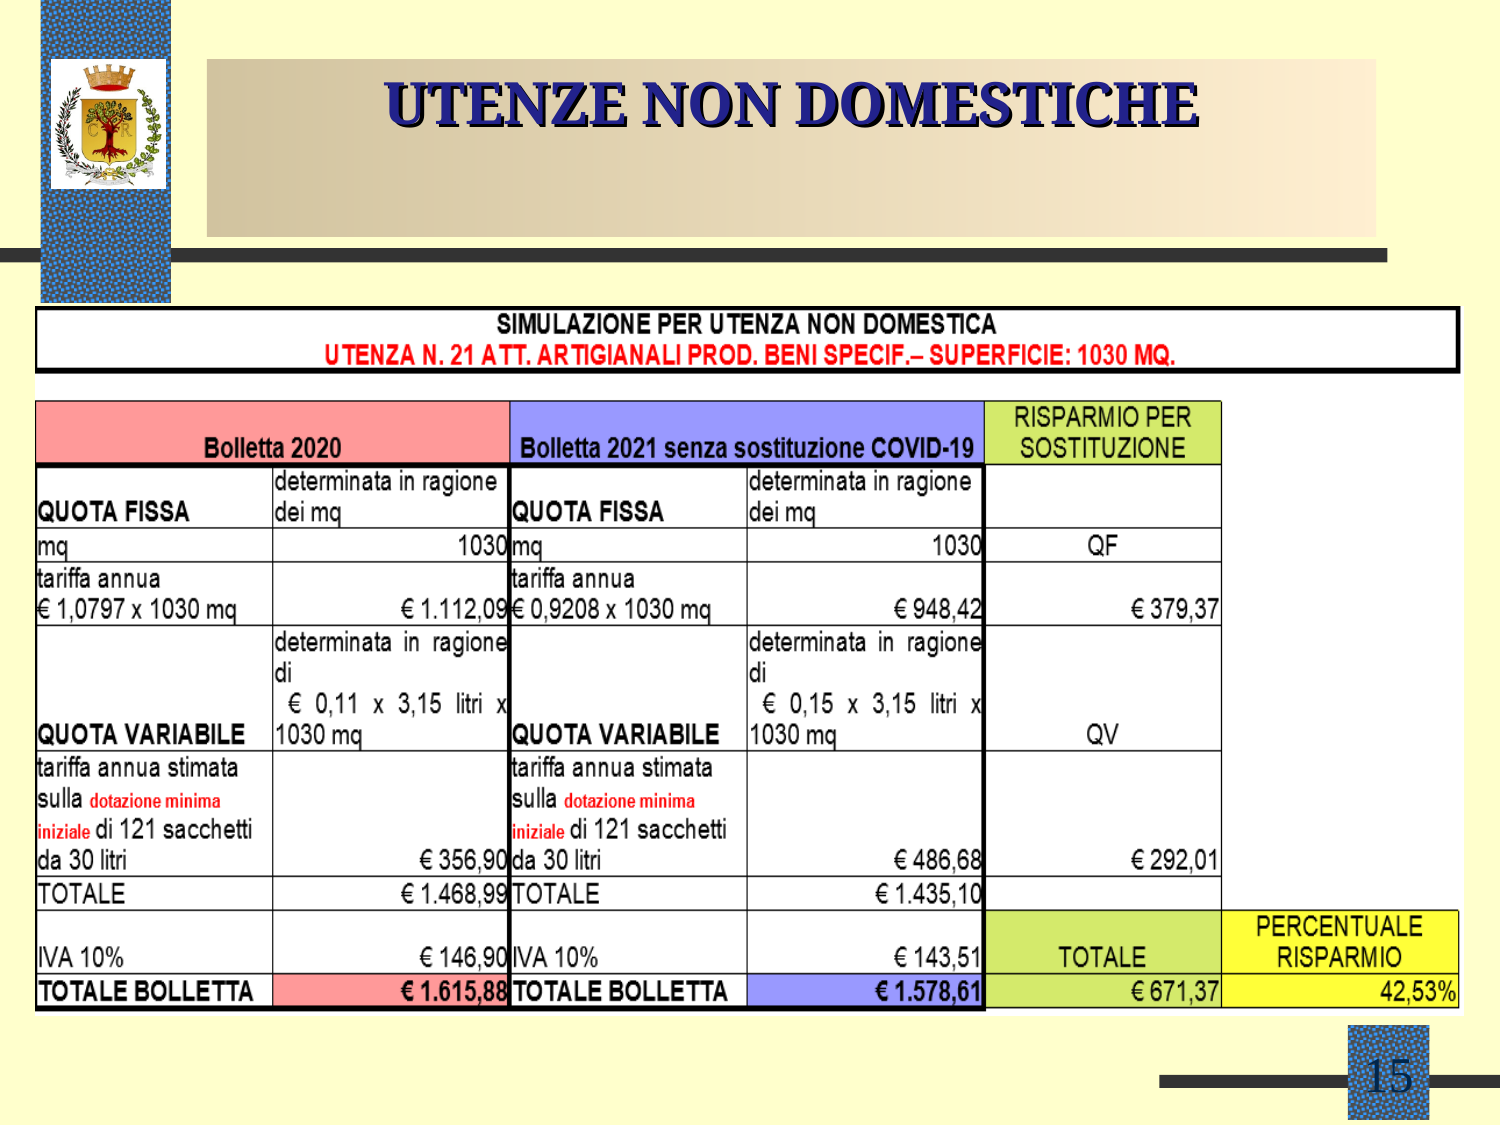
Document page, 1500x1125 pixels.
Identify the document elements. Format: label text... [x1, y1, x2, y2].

text_box <numero> [1347, 1025, 1430, 1120]
picture [35, 306, 1464, 1016]
text_box UTENZE NON DOMESTICHE [206, 59, 1377, 237]
picture [40, 0, 171, 303]
